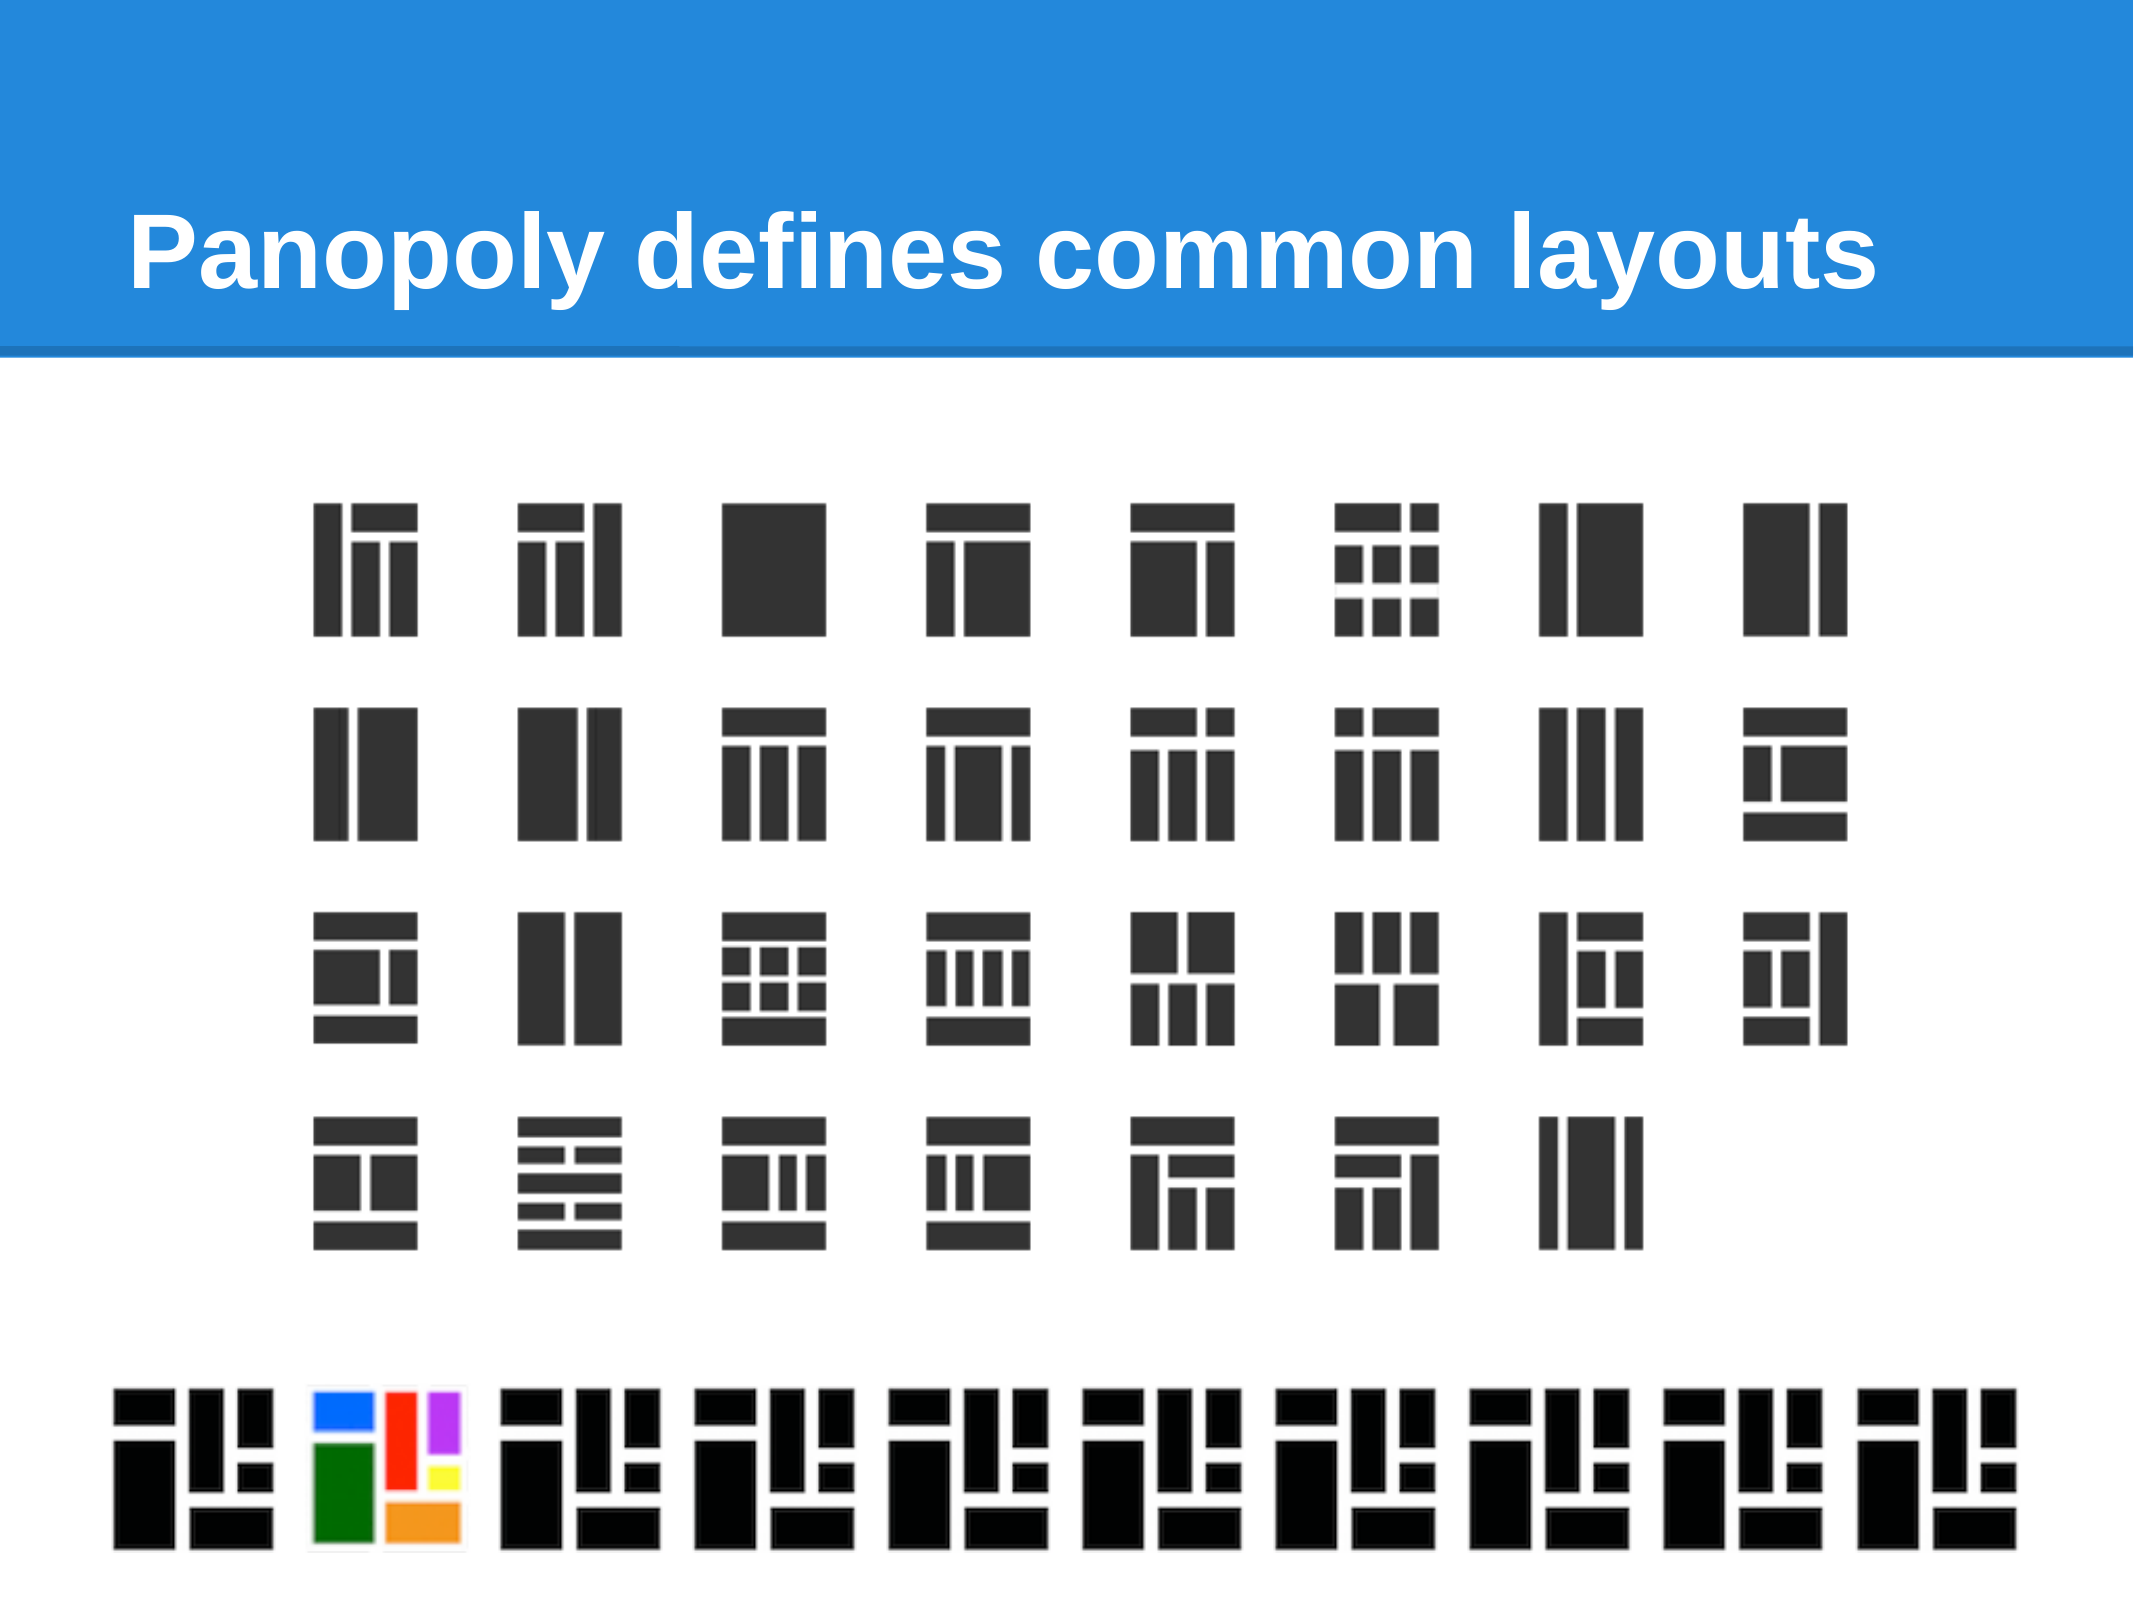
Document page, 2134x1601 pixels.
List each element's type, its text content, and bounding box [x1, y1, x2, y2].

picture [1660, 1385, 1827, 1553]
title Panopoly defines common layouts [106, 64, 2027, 331]
picture [885, 1385, 1053, 1553]
picture [1854, 1385, 2021, 1553]
picture [1466, 1385, 1634, 1553]
picture [691, 1385, 859, 1553]
picture [1272, 1385, 1440, 1553]
picture [264, 462, 1923, 1305]
picture [304, 1383, 471, 1553]
picture [1079, 1385, 1246, 1553]
picture [110, 1385, 278, 1553]
picture [497, 1385, 665, 1553]
